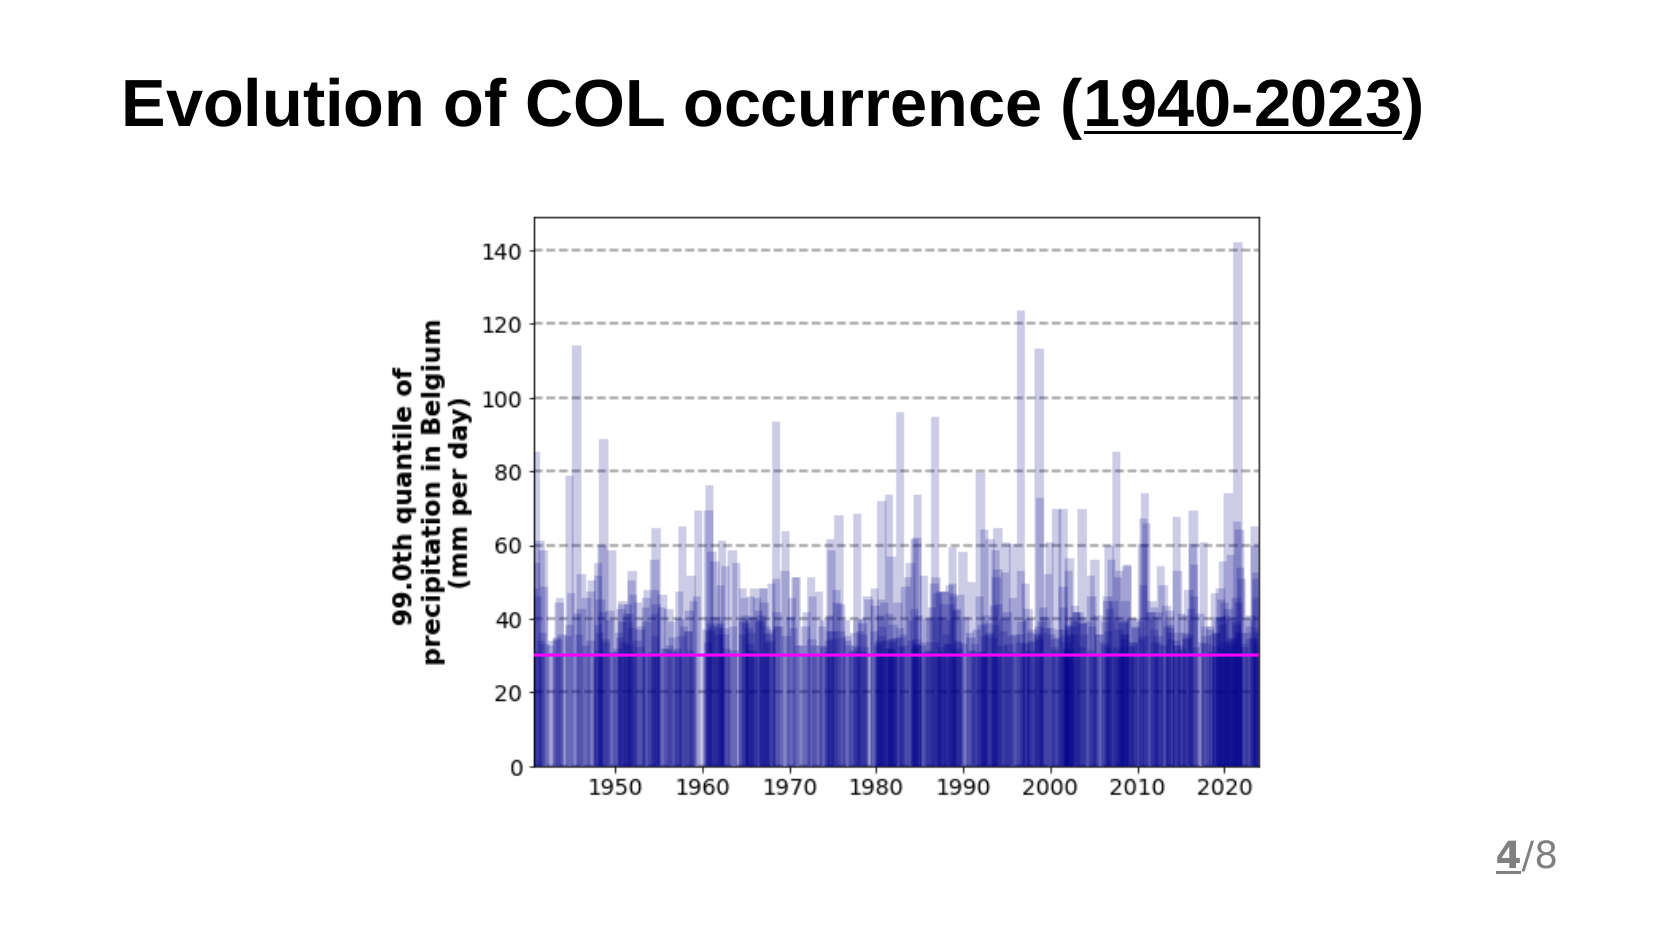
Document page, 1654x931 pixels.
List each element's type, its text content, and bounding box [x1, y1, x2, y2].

picture [383, 206, 1270, 811]
text_box 4/8 [1480, 826, 1595, 897]
text_box Evolution of COL occurrence (1940-2023) [107, 59, 1477, 224]
